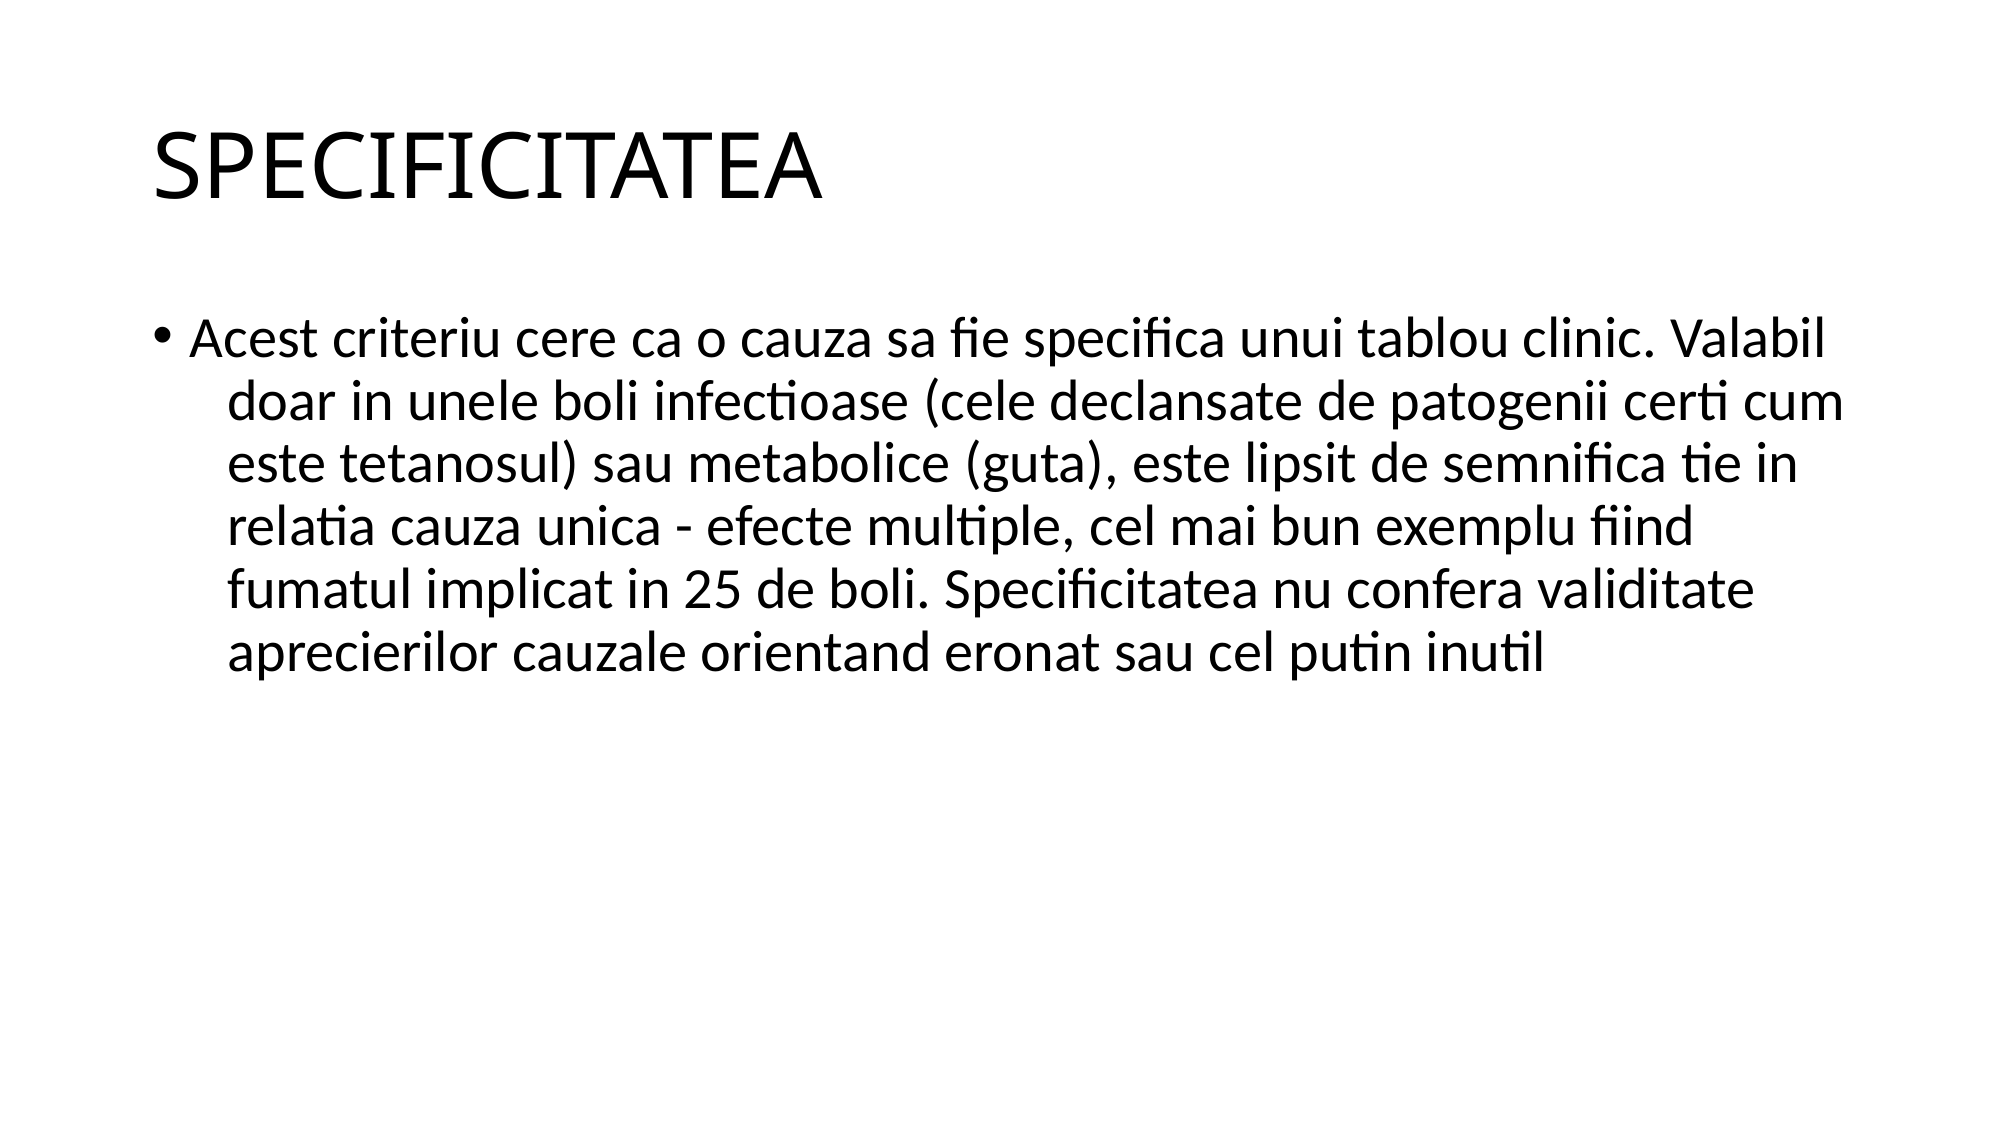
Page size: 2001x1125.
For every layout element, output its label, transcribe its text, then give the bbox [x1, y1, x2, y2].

list Acest criteriu cere ca o cauza sa fie specifica unui tablou clinic. Valabil doar in unele boli infectioase (cele declansate de patogenii certi cum este tetanosul) sau metabolice (guta), este lipsit de semnifica tie in relatia cauza unica - efecte multiple, cel mai bun exemplu fiind fumatul implicat in 25 de boli. Specificitatea nu confera validitate aprecierilor cauzale orientand eronat sau cel putin inutil [137, 299, 1863, 1014]
title SPECIFICITATEA [137, 59, 1863, 278]
